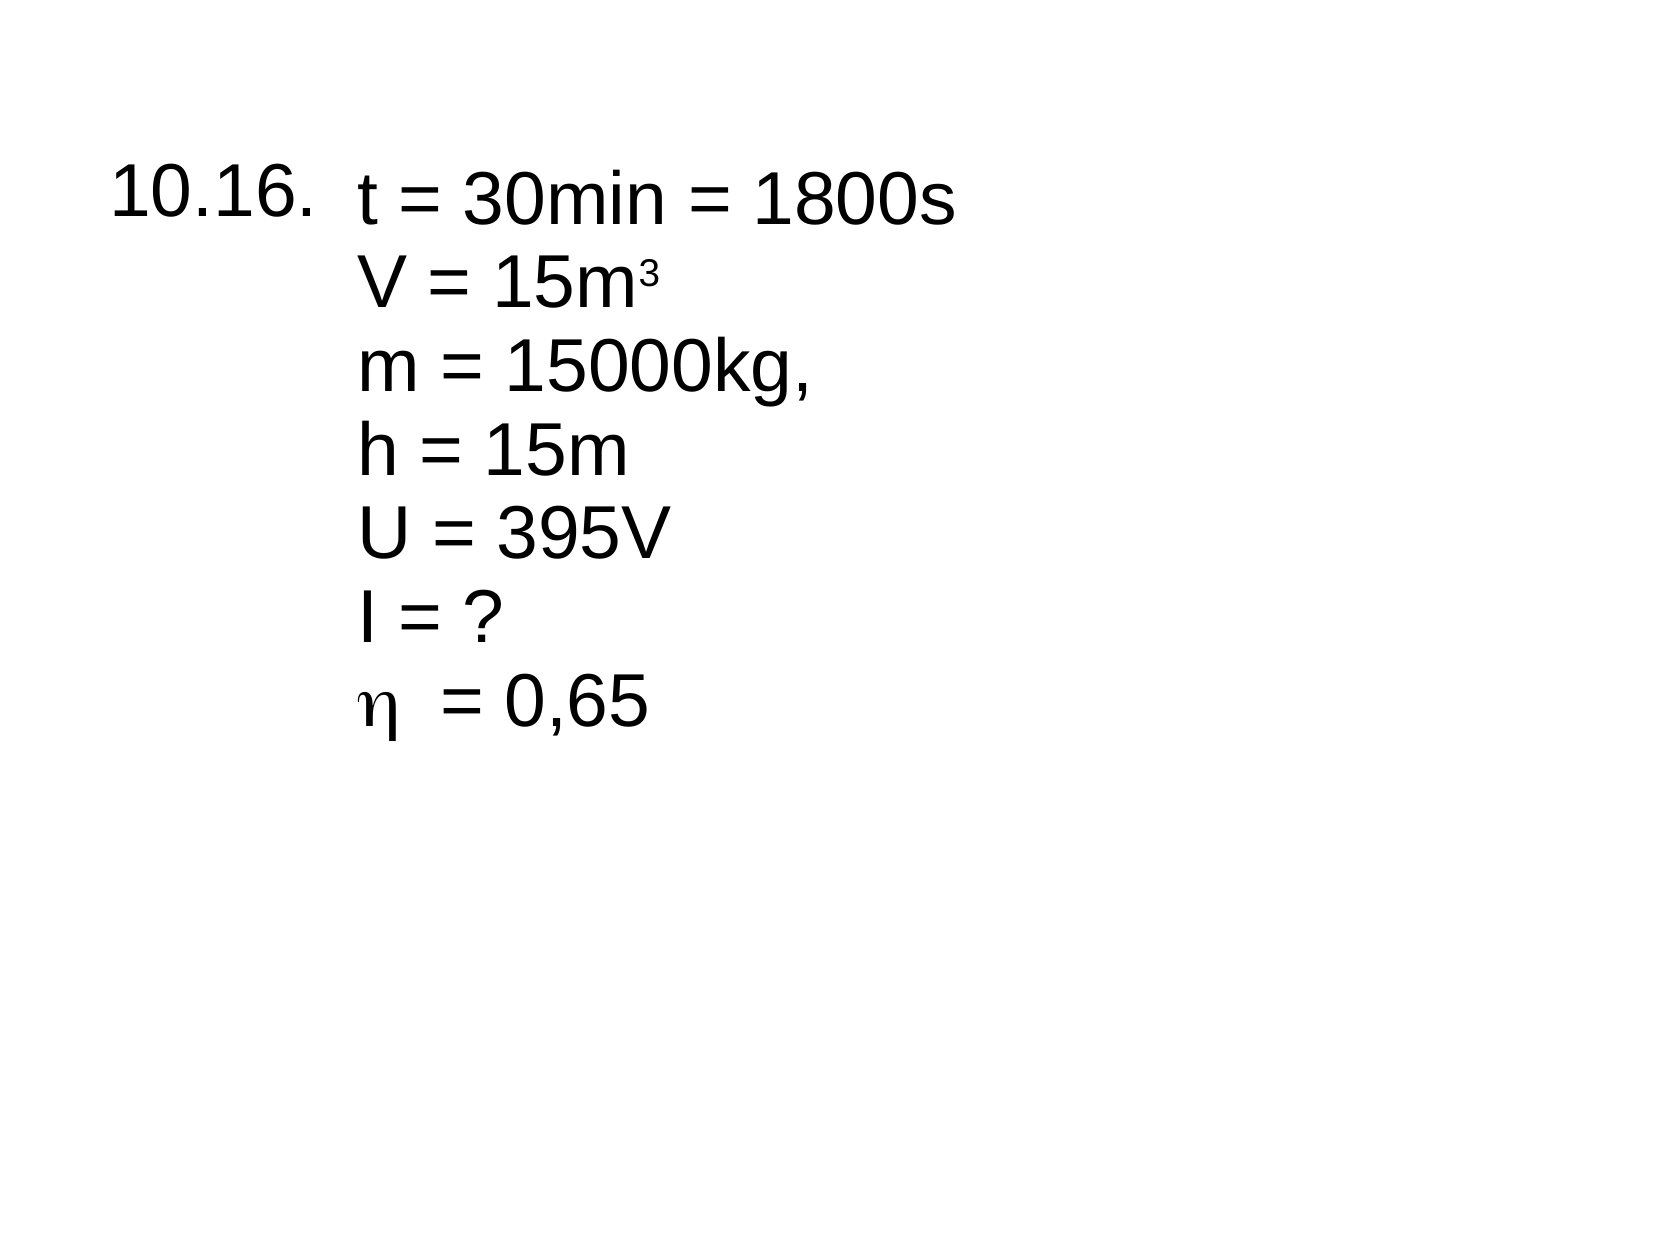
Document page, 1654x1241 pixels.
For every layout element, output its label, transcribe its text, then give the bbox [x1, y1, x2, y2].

text_box 10.16. [94, 141, 333, 241]
text_box t = 30min = 1800s V = 15m3 m = 15000kg, h = 15m U = 395V I = ? = 0,65 [342, 150, 1501, 1092]
